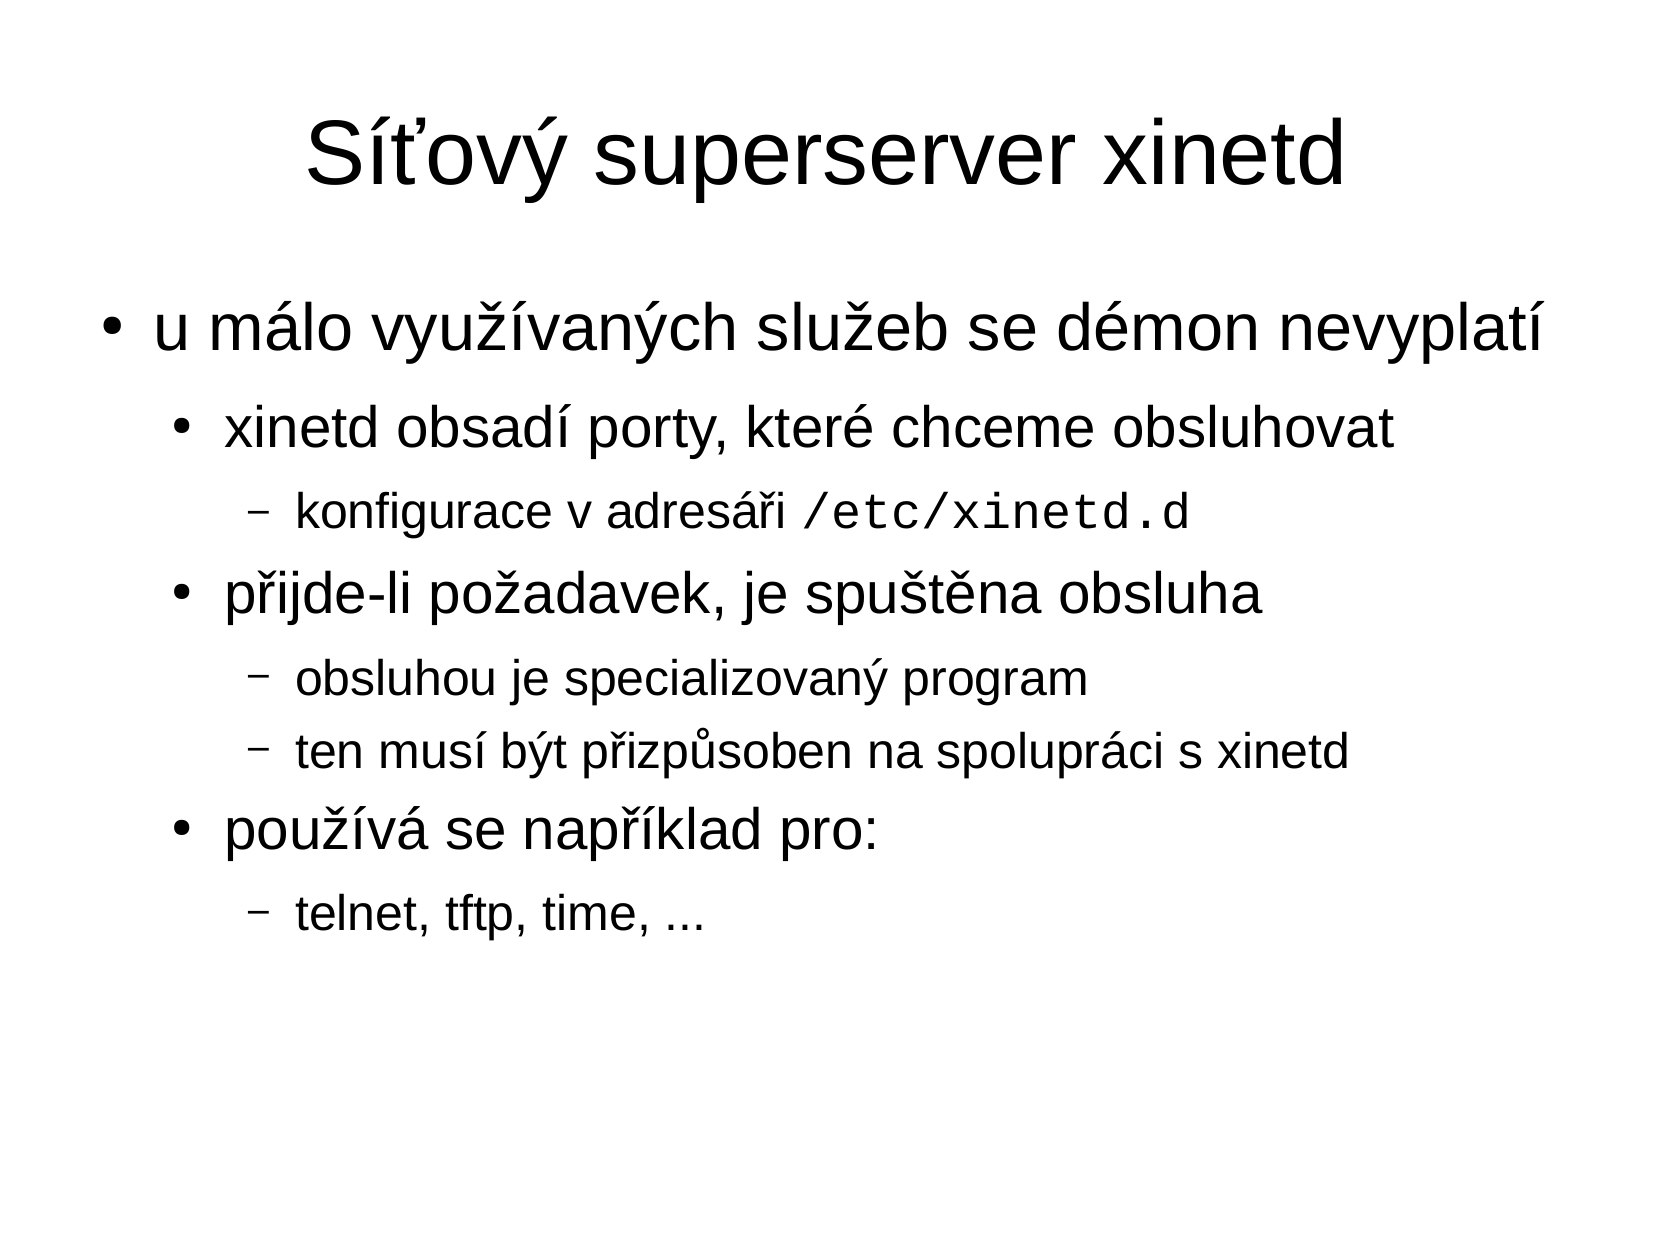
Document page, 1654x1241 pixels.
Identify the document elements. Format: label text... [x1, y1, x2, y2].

title Síťový superserver xinetd [82, 49, 1571, 257]
list u málo využívaných služeb se démon nevyplatí xinetd obsadí porty, které chceme obsluhovat konfigurace v adresáři /etc/xinetd.d přijde-li požadavek, je spuštěna obsluha obsluhou je specializovaný program ten musí být přizpůsoben na spolupráci s xinetd používá se například pro: telnet, tftp, time, ... [82, 290, 1571, 1109]
